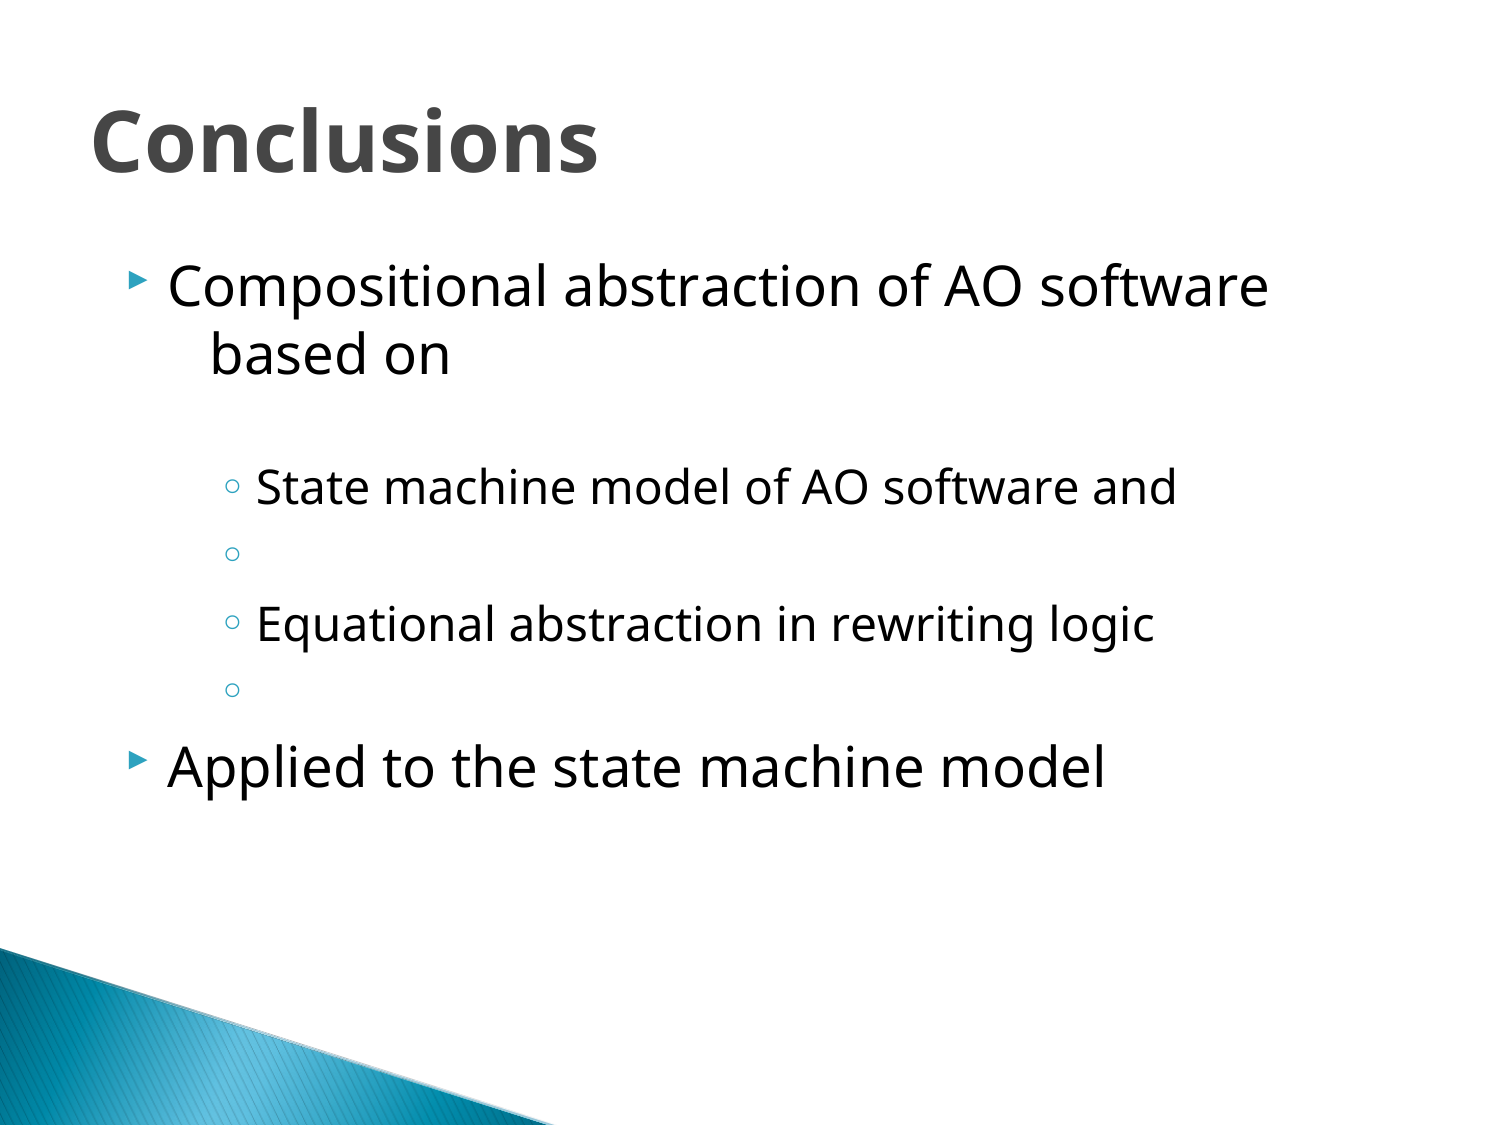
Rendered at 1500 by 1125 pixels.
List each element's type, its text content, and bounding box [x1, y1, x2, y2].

list Compositional abstraction of AO software based on State machine model of AO software and Equational abstraction in rewriting logic Applied to the state machine model [75, 242, 1426, 987]
title Conclusions [75, 28, 1426, 242]
